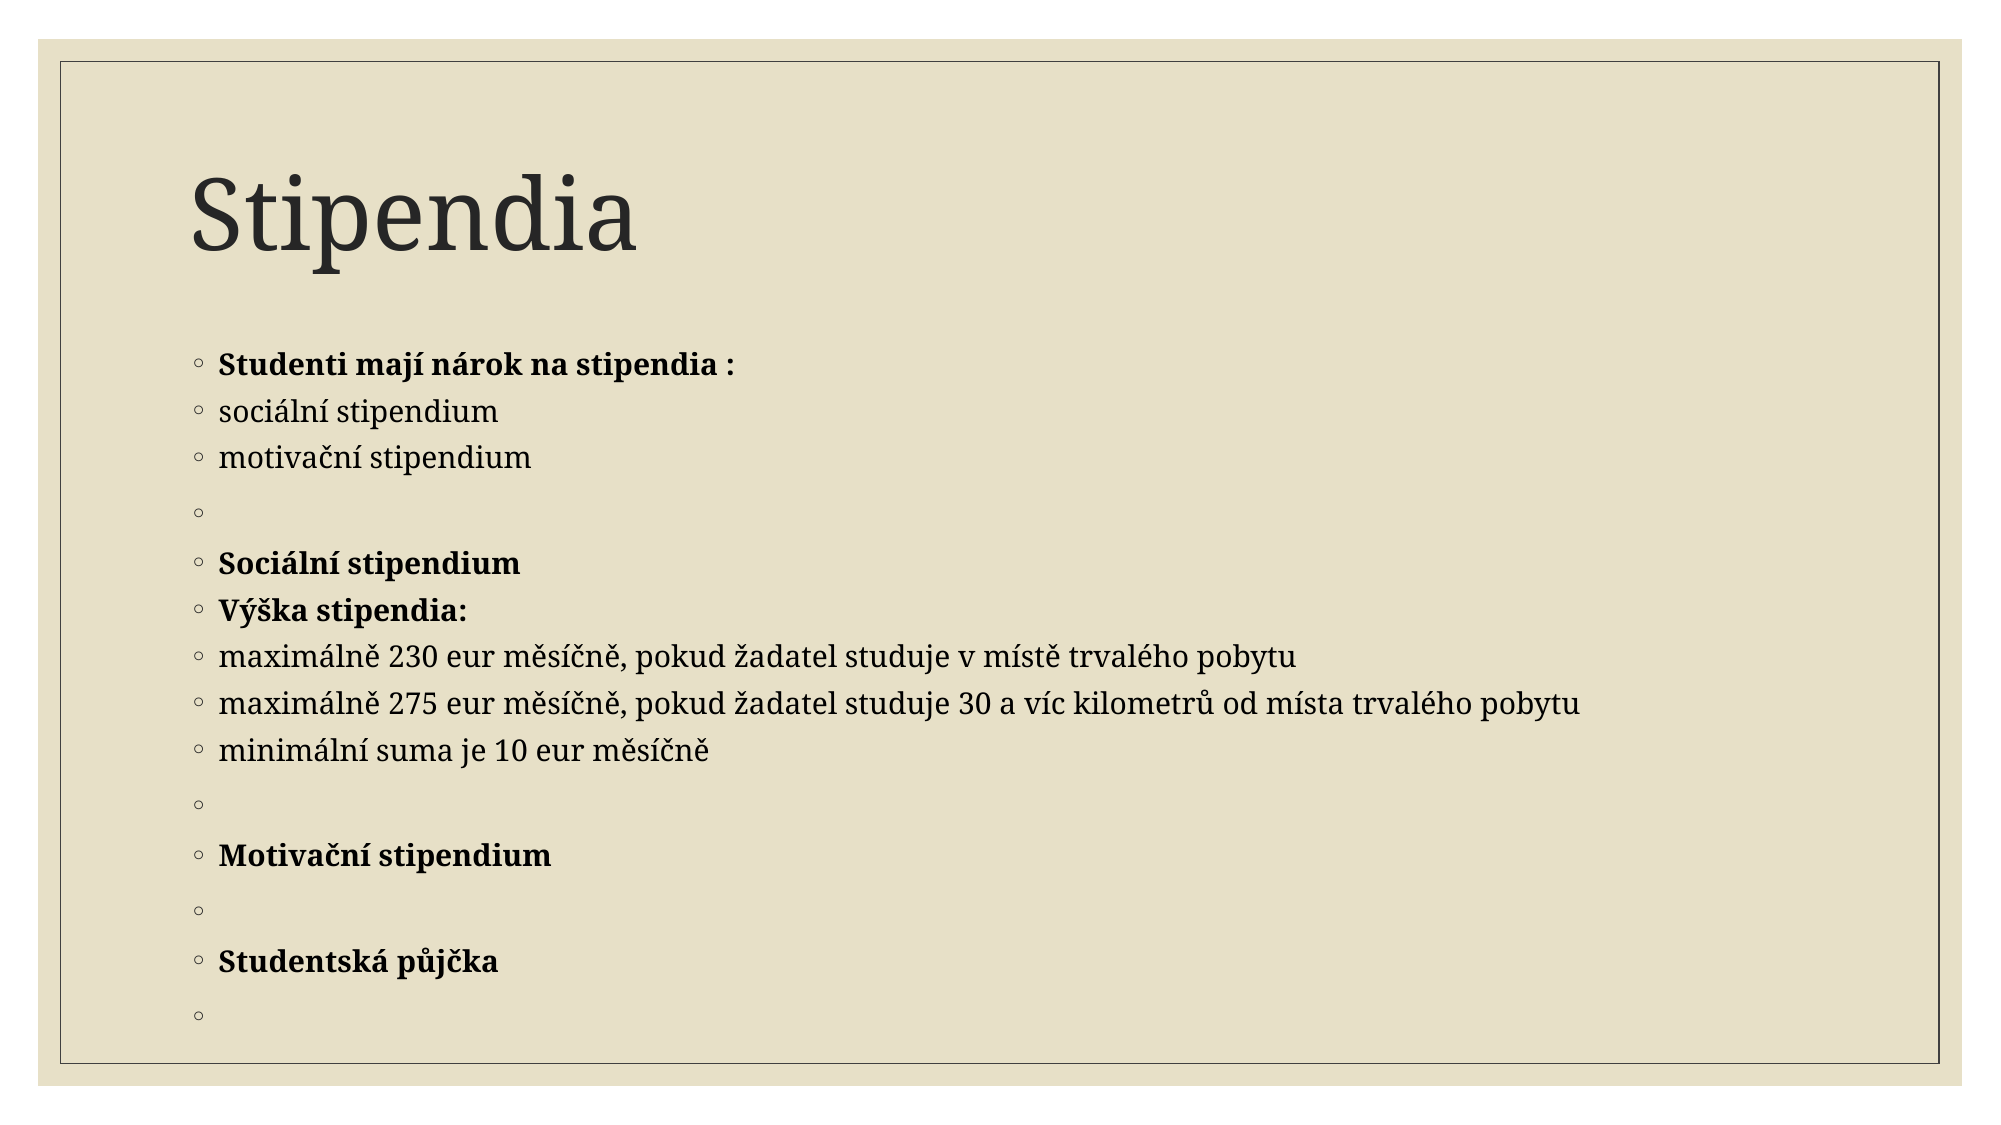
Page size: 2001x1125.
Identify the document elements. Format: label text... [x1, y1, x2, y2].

title Stipendia [174, 105, 1825, 331]
list Studenti mají nárok na stipendia : sociální stipendium motivační stipendium Sociální stipendium Výška stipendia: maximálně 230 eur měsíčně, pokud žadatel studuje v místě trvalého pobytu maximálně 275 eur měsíčně, pokud žadatel studuje 30 a víc kilometrů od místa trvalého pobytu minimální suma je 10 eur měsíčně Motivační stipendium Studentská půjčka [174, 345, 1825, 991]
